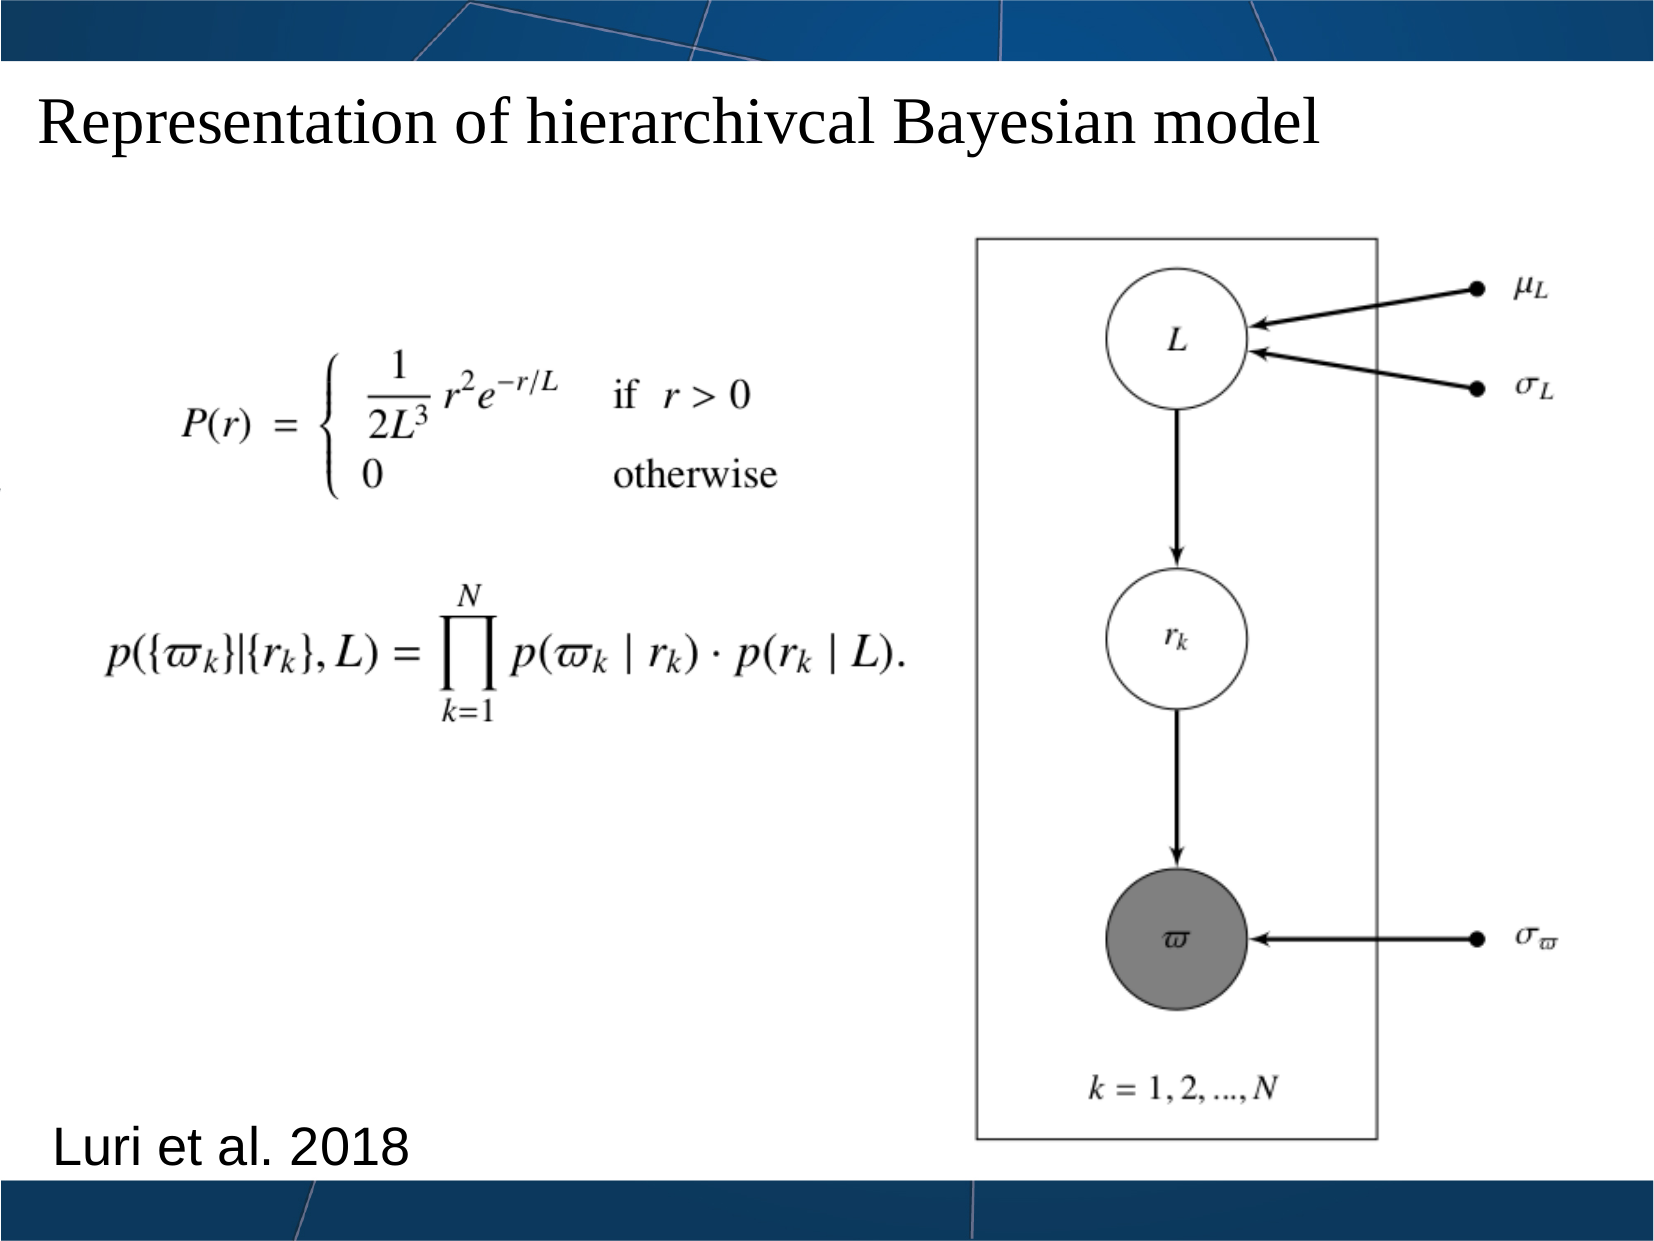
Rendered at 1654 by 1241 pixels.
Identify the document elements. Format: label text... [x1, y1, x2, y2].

picture [0, 0, 1654, 1241]
title Representation of hierarchivcal Bayesian model [37, 17, 1526, 226]
text_box Luri et al. 2018 [37, 1109, 526, 1241]
